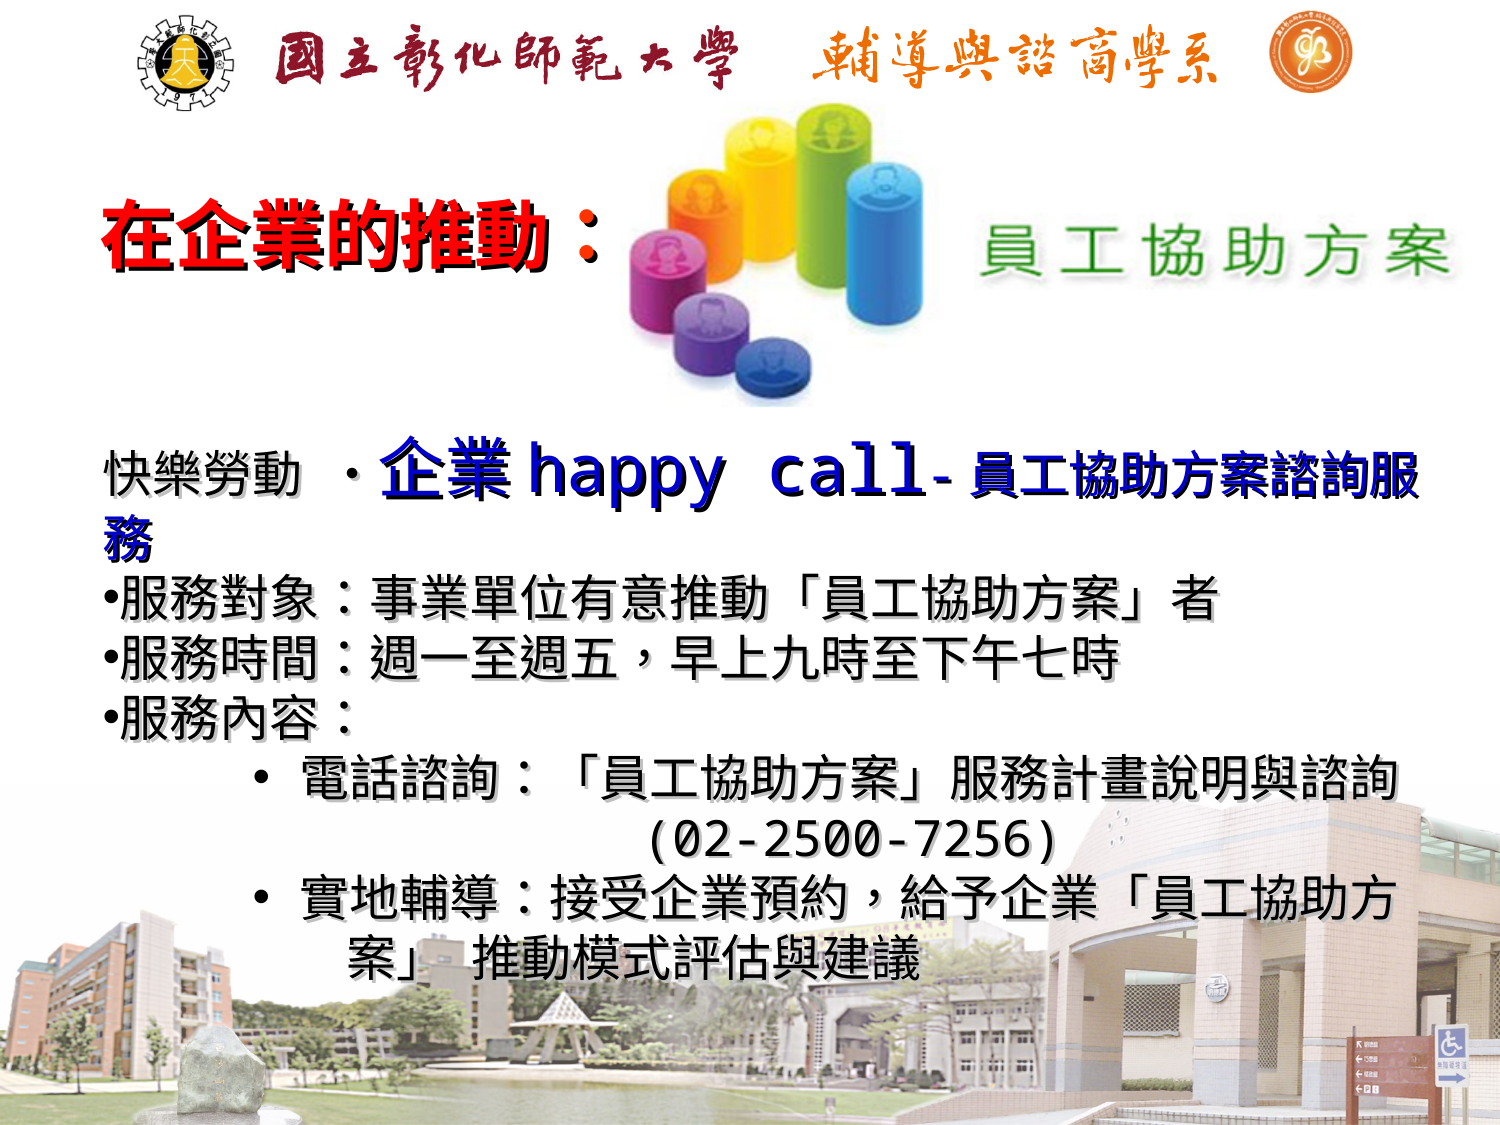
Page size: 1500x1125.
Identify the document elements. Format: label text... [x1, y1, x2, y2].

title 在企業的推動： [84, 160, 620, 304]
picture [620, 97, 1475, 415]
text_box 快樂勞動 ‧企業happy call-員工協助方案諮詢服務 服務對象：事業單位有意推動「員工協助方案」者 服務時間：週一至週五，早上九時至下午七時 服務內容： 電話諮詢：「員工協助方案」服務計畫說明與諮詢 (02-2500-7256) 實地輔導：接受企業預約，給予企業「員工協助方案」 推動模式評估與建議 [87, 419, 1446, 994]
